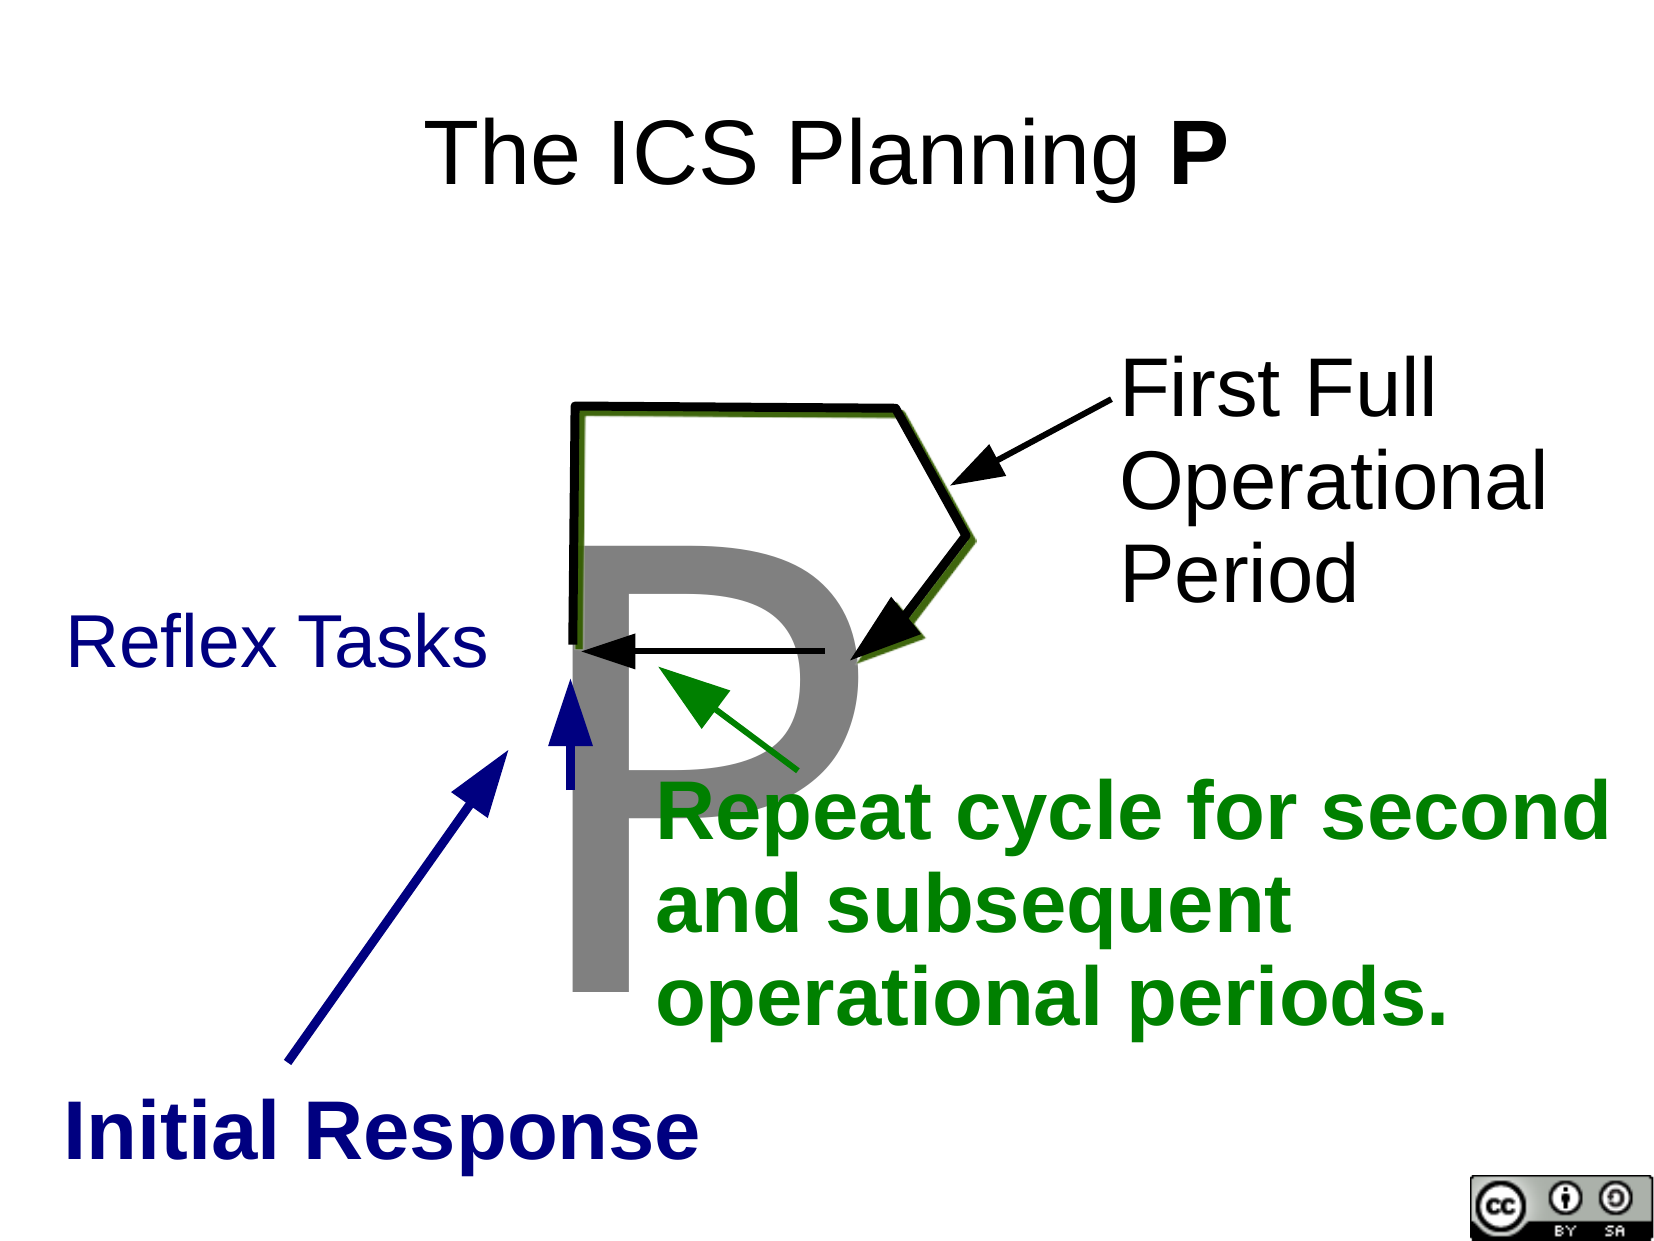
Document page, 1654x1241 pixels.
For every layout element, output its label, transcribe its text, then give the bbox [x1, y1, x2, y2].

text_box P [497, 317, 1034, 980]
text_box Repeat cycle for second and subsequent operational periods. [640, 756, 1628, 1051]
text_box Reflex Tasks [50, 592, 504, 692]
text_box First Full Operational Period [1104, 292, 1630, 641]
picture [1470, 1175, 1654, 1241]
text_box Initial Response [48, 1076, 717, 1185]
title The ICS Planning P [82, 49, 1571, 257]
